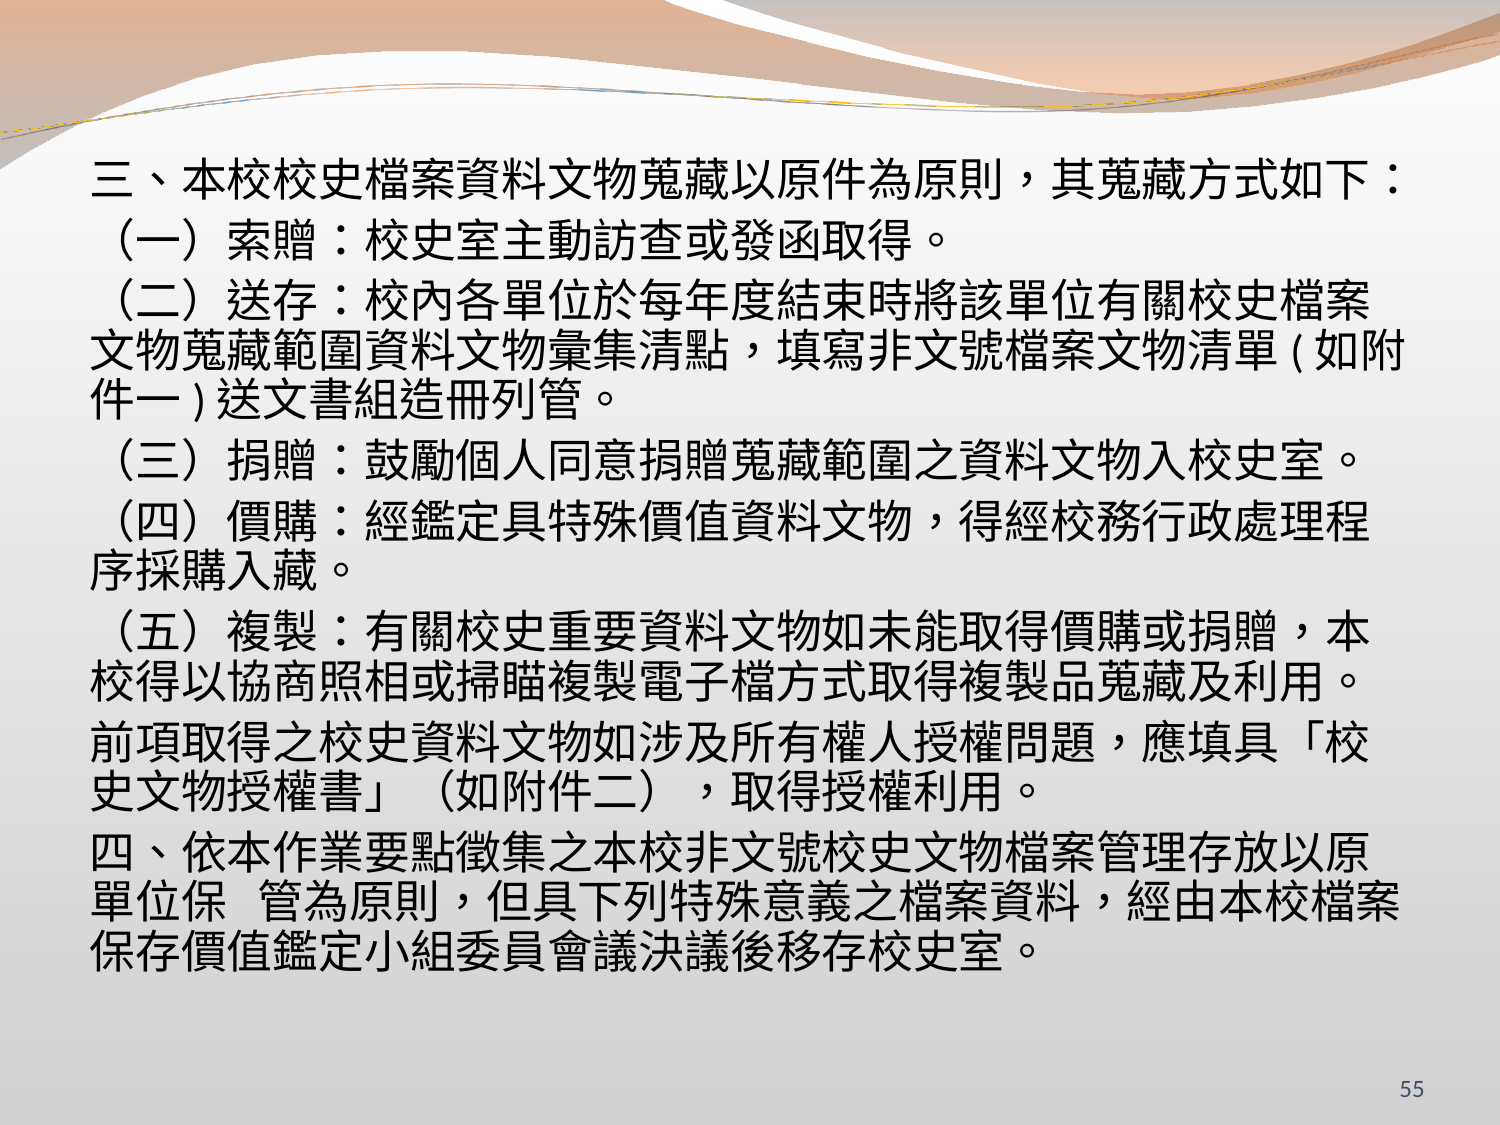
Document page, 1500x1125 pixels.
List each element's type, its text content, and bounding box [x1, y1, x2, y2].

text_box <編號> [1299, 1042, 1426, 1103]
list 三、本校校史檔案資料文物蒐藏以原件為原則，其蒐藏方式如下： （一）索贈：校史室主動訪查或發函取得。 （二）送存：校內各單位於每年度結束時將該單位有關校史檔案文物蒐藏範圍資料文物彙集清點，填寫非文號檔案文物清單(如附件一)送文書組造冊列管。 （三）捐贈：鼓勵個人同意捐贈蒐藏範圍之資料文物入校史室。 （四）價購：經鑑定具特殊價值資料文物，得經校務行政處理程序採購入藏。 （五）複製：有關校史重要資料文物如未能取得價購或捐贈，本校得以協商照相或掃瞄複製電子檔方式取得複製品蒐藏及利用。 前項取得之校史資料文物如涉及所有權人授權問題，應填具「校史文物授權書」（如附件二），取得授權利用。 四、依本作業要點徵集之本校非文號校史文物檔案管理存放以原單位保 管為原則，但具下列特殊意義之檔案資料，經由本校檔案保存價值鑑定小組委員會議決議後移存校史室。 [75, 148, 1426, 1071]
picture [0, 33, 1500, 140]
